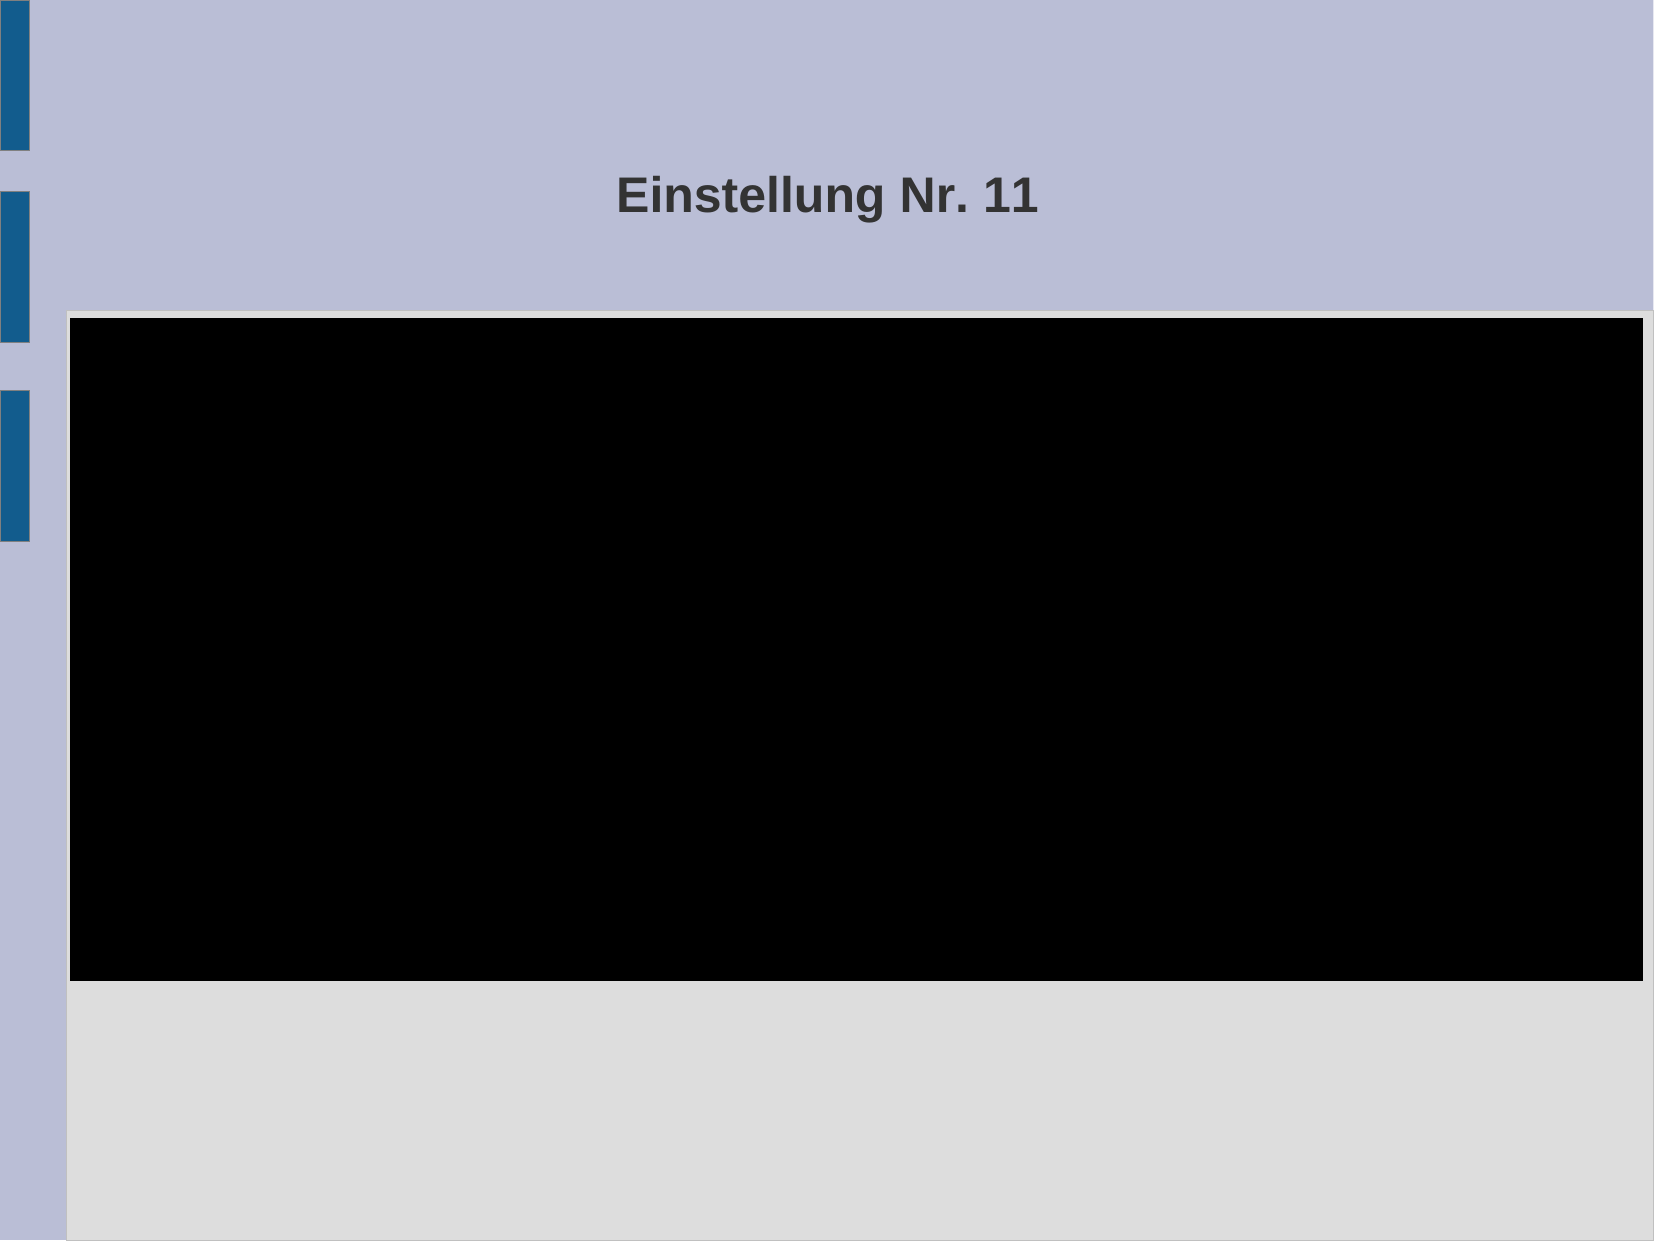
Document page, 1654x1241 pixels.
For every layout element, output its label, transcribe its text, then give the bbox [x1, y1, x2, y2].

picture [70, 318, 1643, 981]
title Einstellung Nr. 11 [121, 91, 1534, 299]
